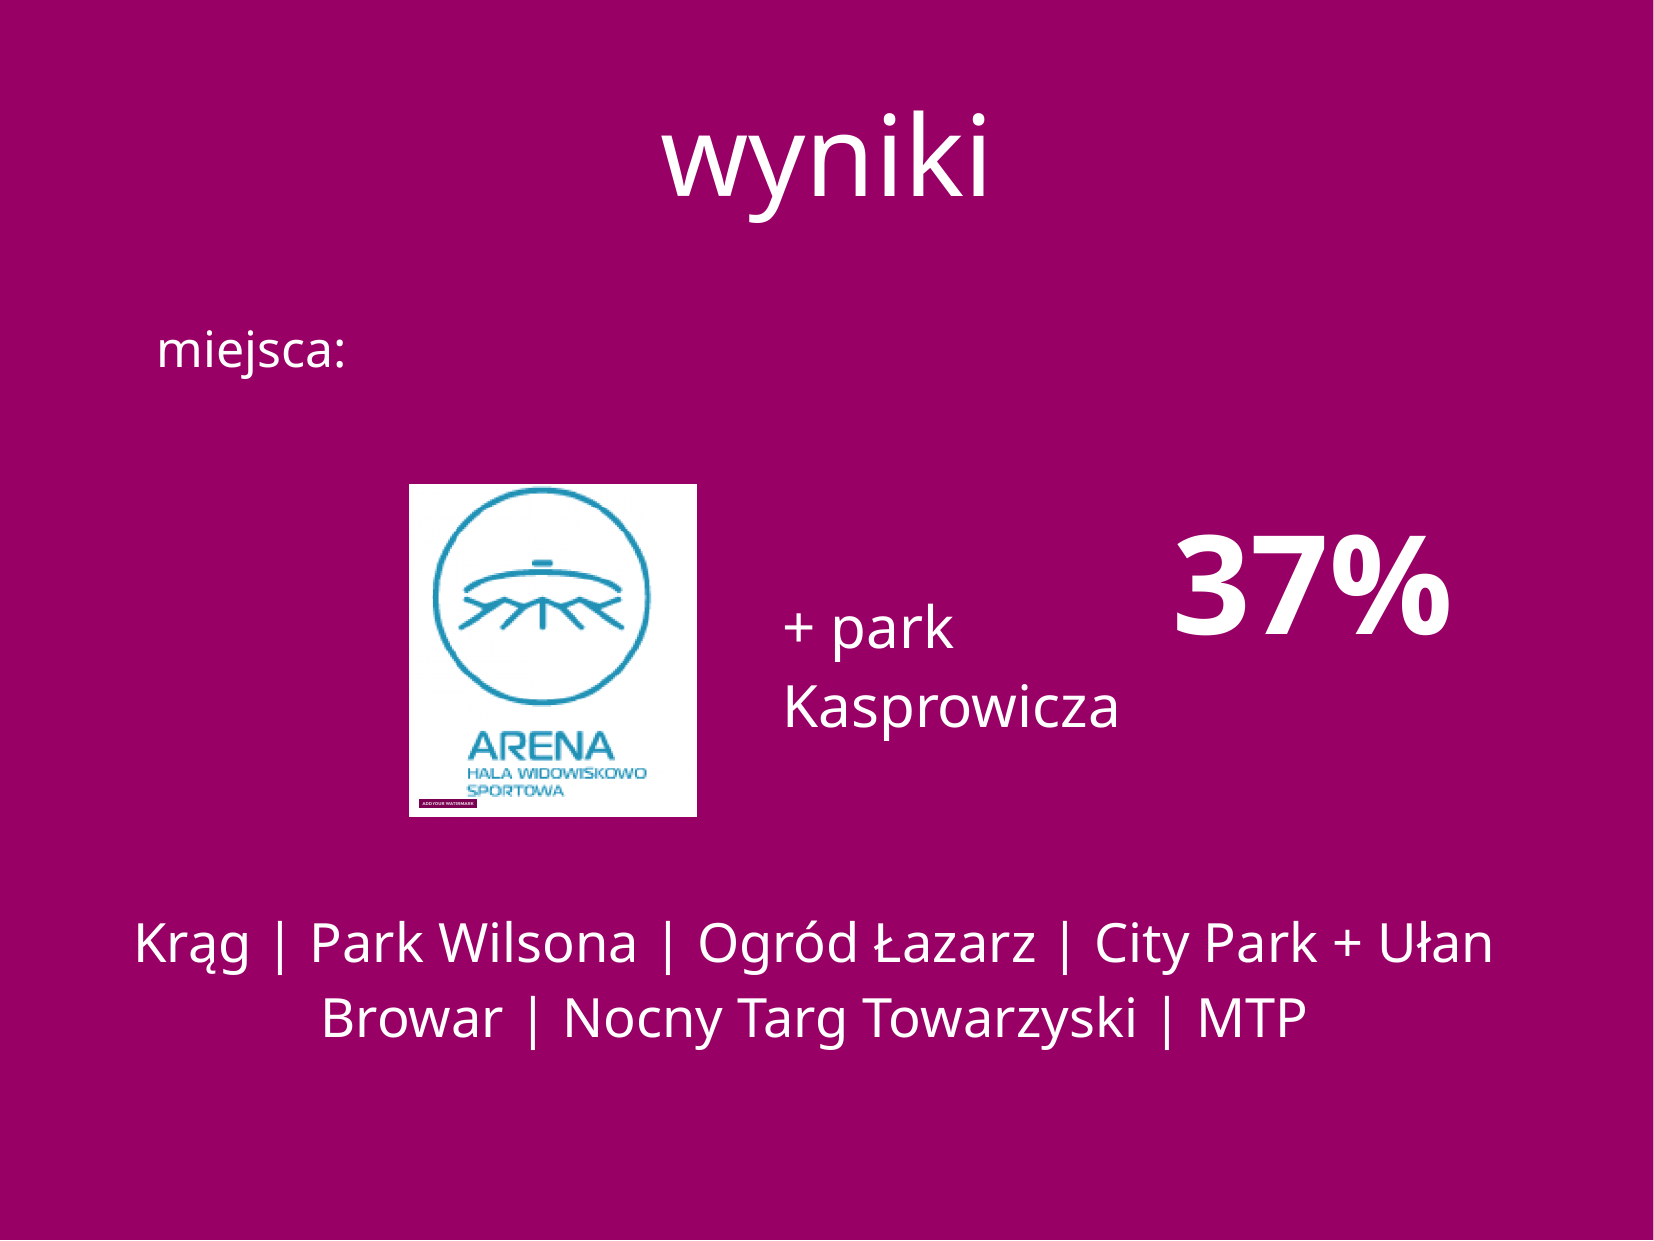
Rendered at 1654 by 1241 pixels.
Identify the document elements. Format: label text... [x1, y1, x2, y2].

text_box 37% [1157, 479, 1548, 662]
picture [409, 484, 697, 817]
text_box + park Kasprowicza [767, 578, 1217, 734]
title wyniki [82, 49, 1571, 257]
text_box miejsca: [141, 307, 544, 382]
text_box Krąg | Park Wilsona | Ogród Łazarz | City Park + Ułan Browar | Nocny Targ Towarzyski | MTP [106, 897, 1524, 1043]
